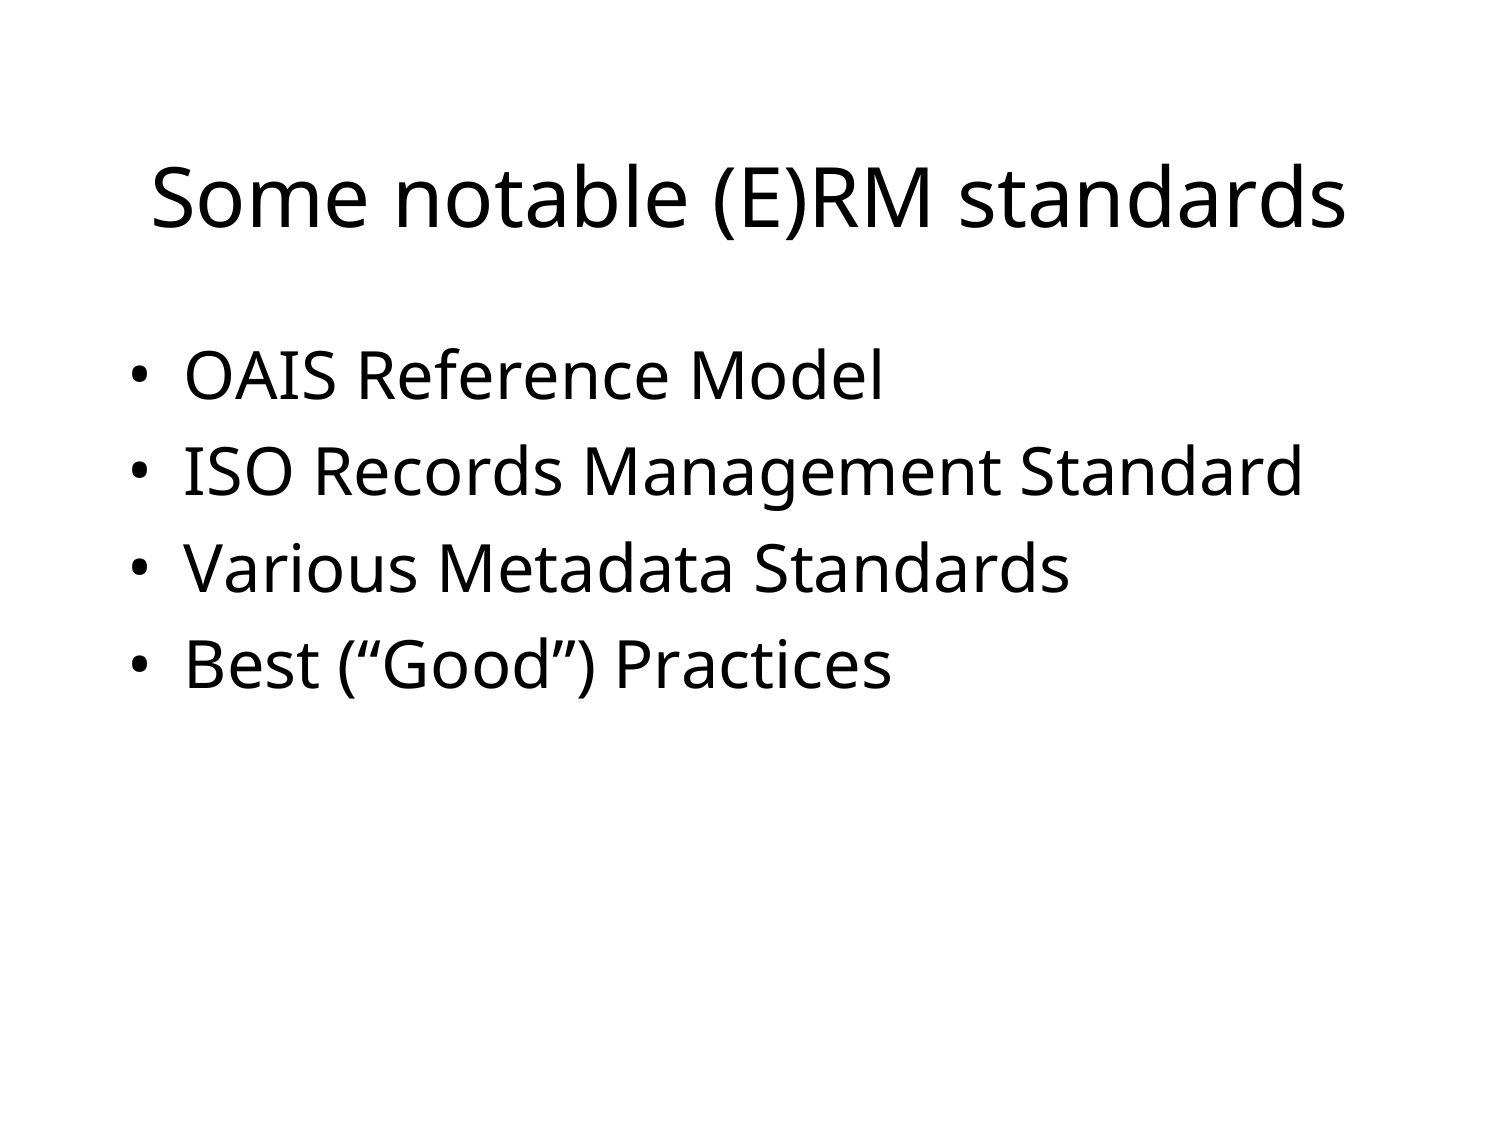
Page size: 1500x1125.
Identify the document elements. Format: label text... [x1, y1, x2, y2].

title Some notable (E)RM standards [112, 99, 1388, 288]
list OAIS Reference Model ISO Records Management Standard Various Metadata Standards Best (“Good”) Practices [112, 324, 1388, 1001]
